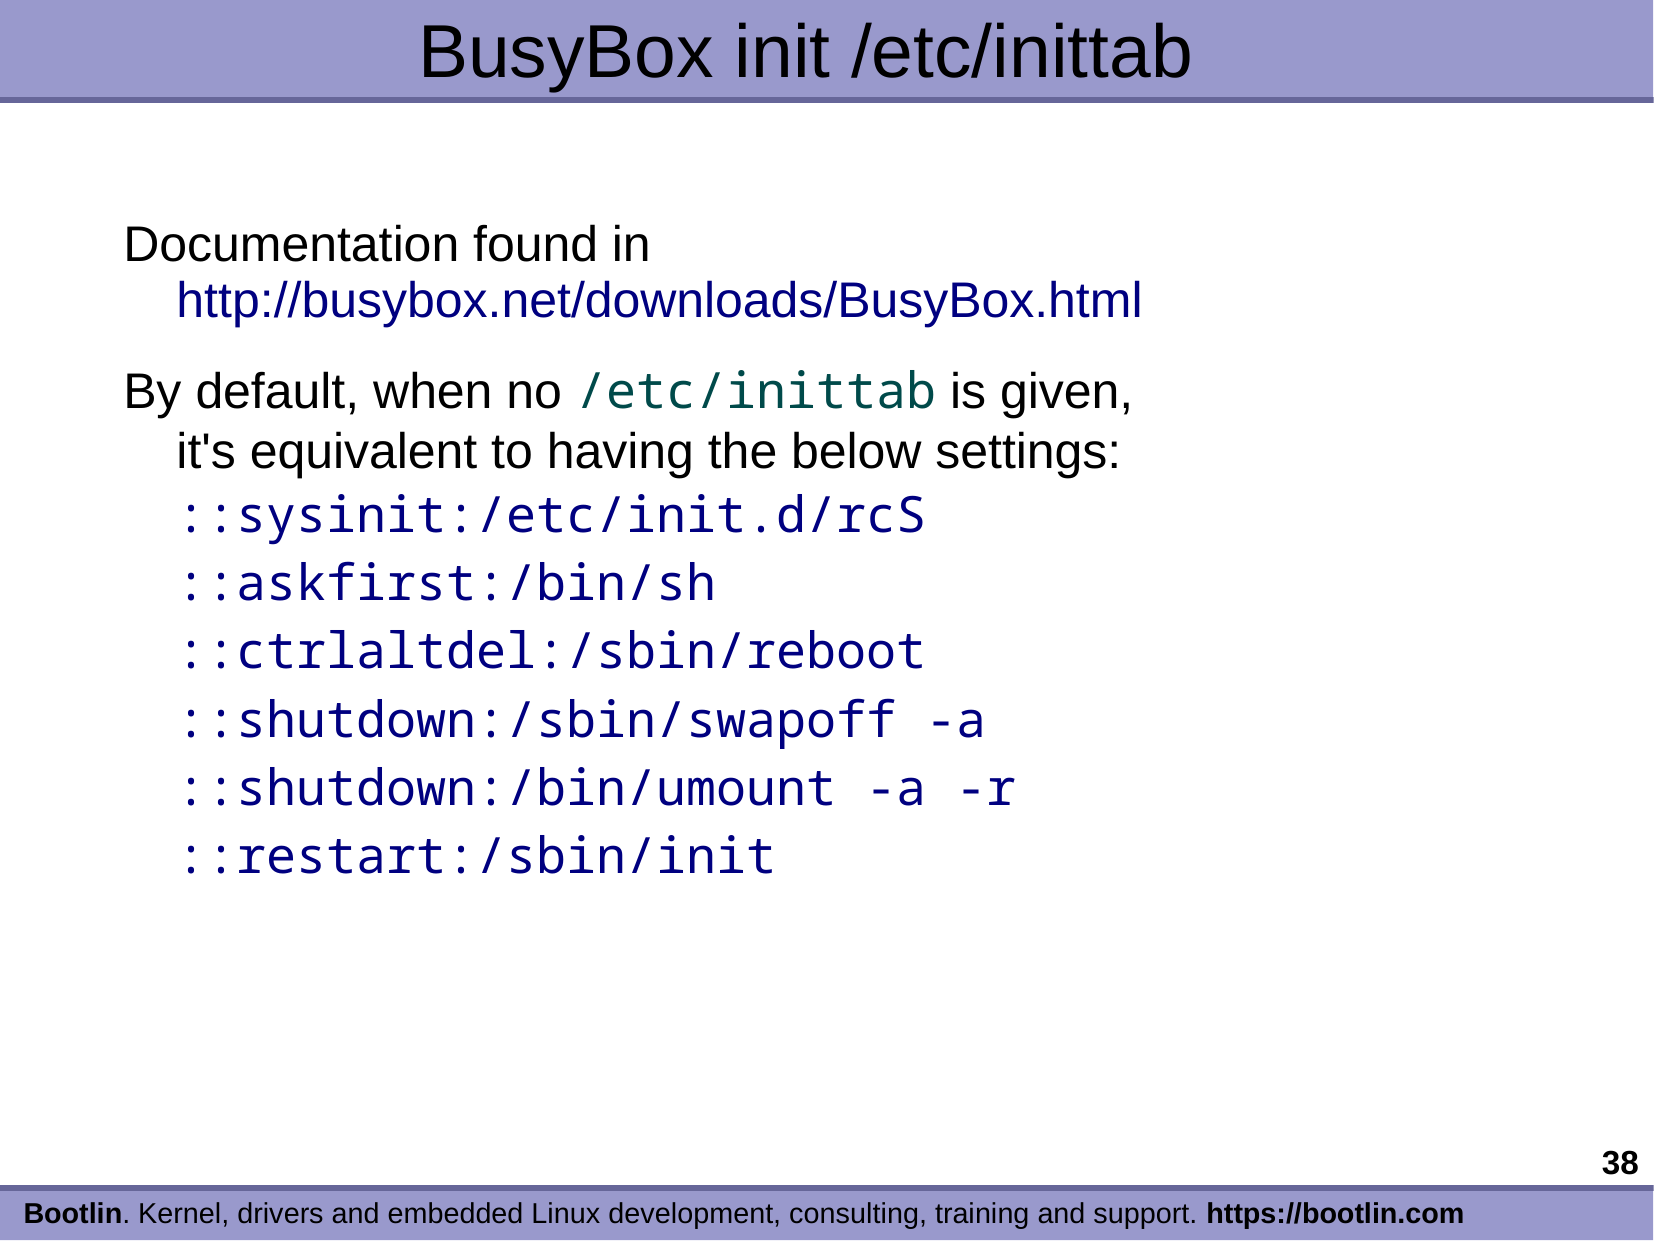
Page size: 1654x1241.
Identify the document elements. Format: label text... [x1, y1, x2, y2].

list Documentation found in http://busybox.net/downloads/BusyBox.html By default, when no /etc/inittab is given, it's equivalent to having the below settings: ::sysinit:/etc/init.d/rcS ::askfirst:/bin/sh ::ctrlaltdel:/sbin/reboot ::shutdown:/sbin/swapoff -a ::shutdown:/bin/umount -a -r ::restart:/sbin/init [105, 216, 1518, 1066]
title BusyBox init /etc/inittab [60, 5, 1551, 97]
